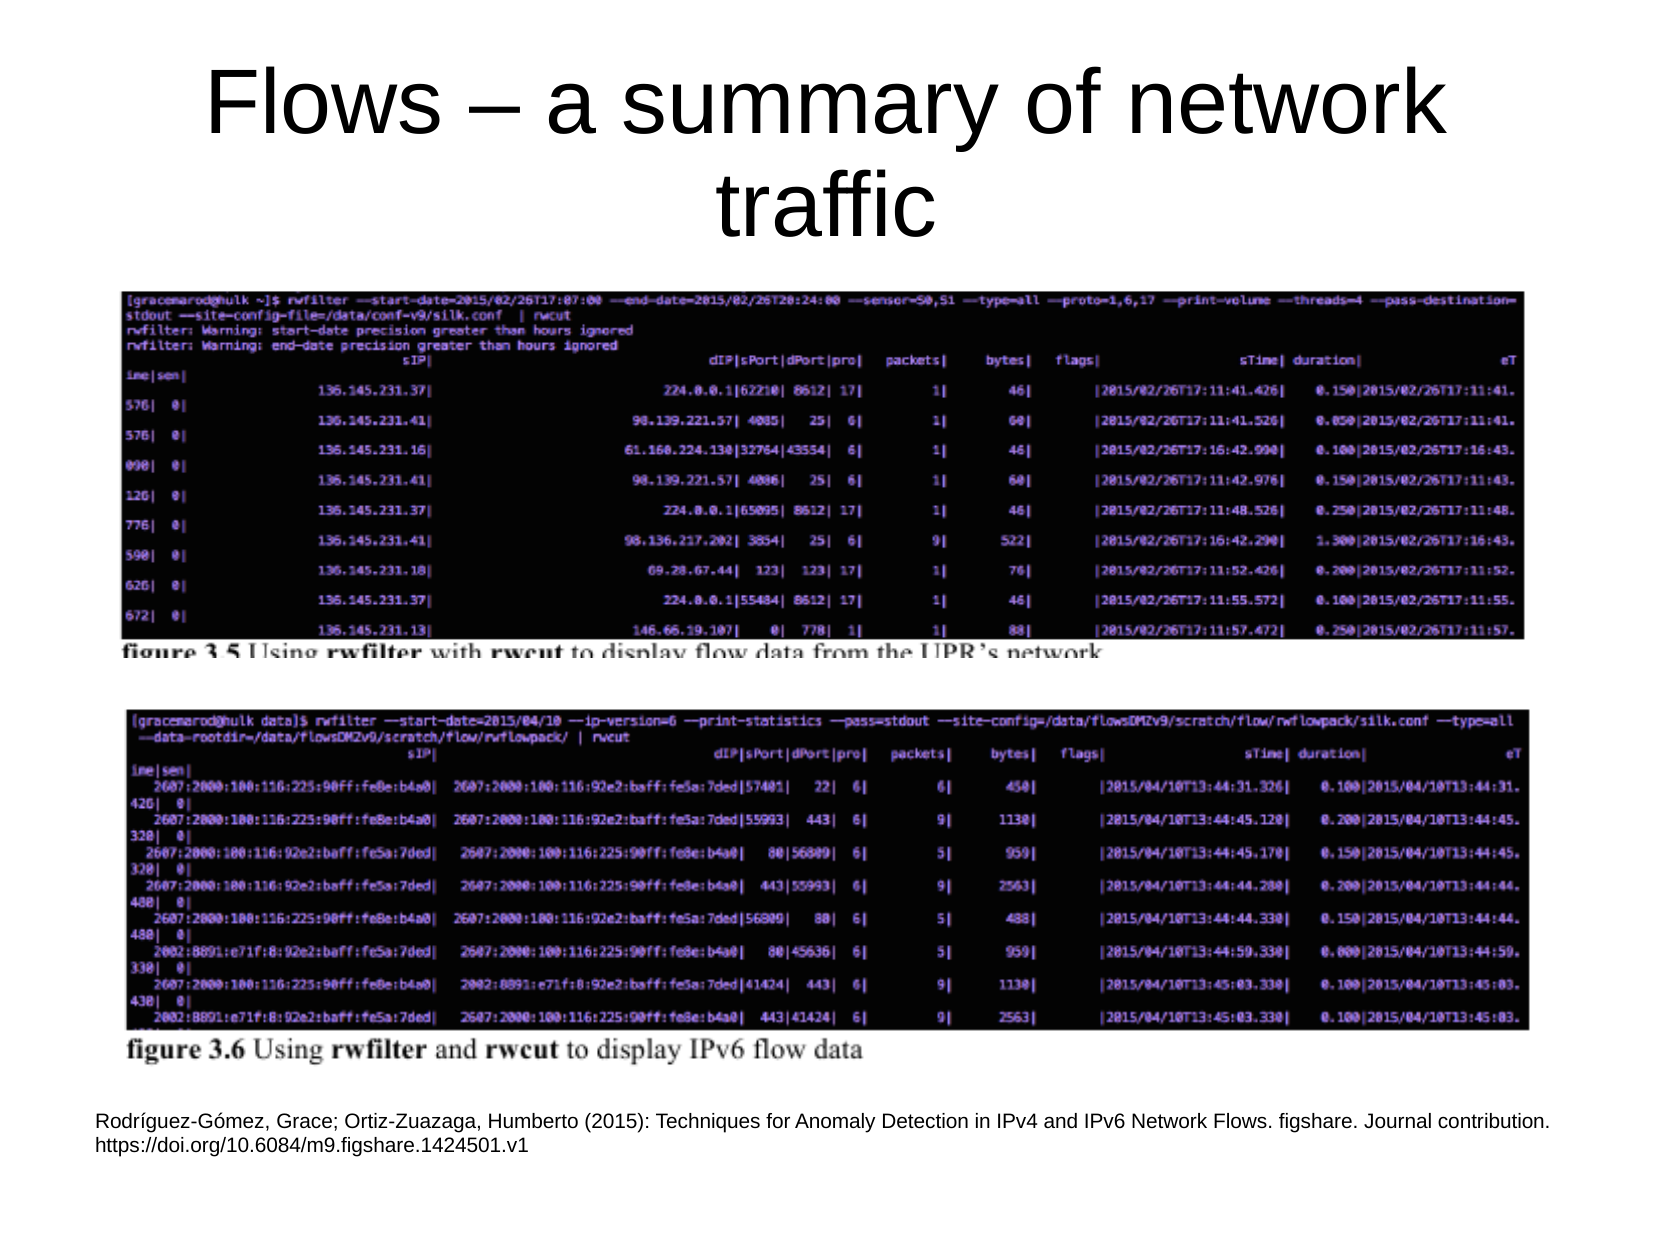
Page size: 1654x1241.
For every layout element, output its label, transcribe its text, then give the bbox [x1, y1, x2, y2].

text_box Rodríguez-Gómez, Grace; Ortiz-Zuazaga, Humberto (2015): Techniques for Anomaly Detection in IPv4 and IPv6 Network Flows. figshare. Journal contribution. https://doi.org/10.6084/m9.figshare.1424501.v1 [80, 1102, 1575, 1166]
picture [105, 692, 1576, 1077]
picture [82, 268, 1571, 658]
title Flows – a summary of network traffic [82, 47, 1571, 259]
